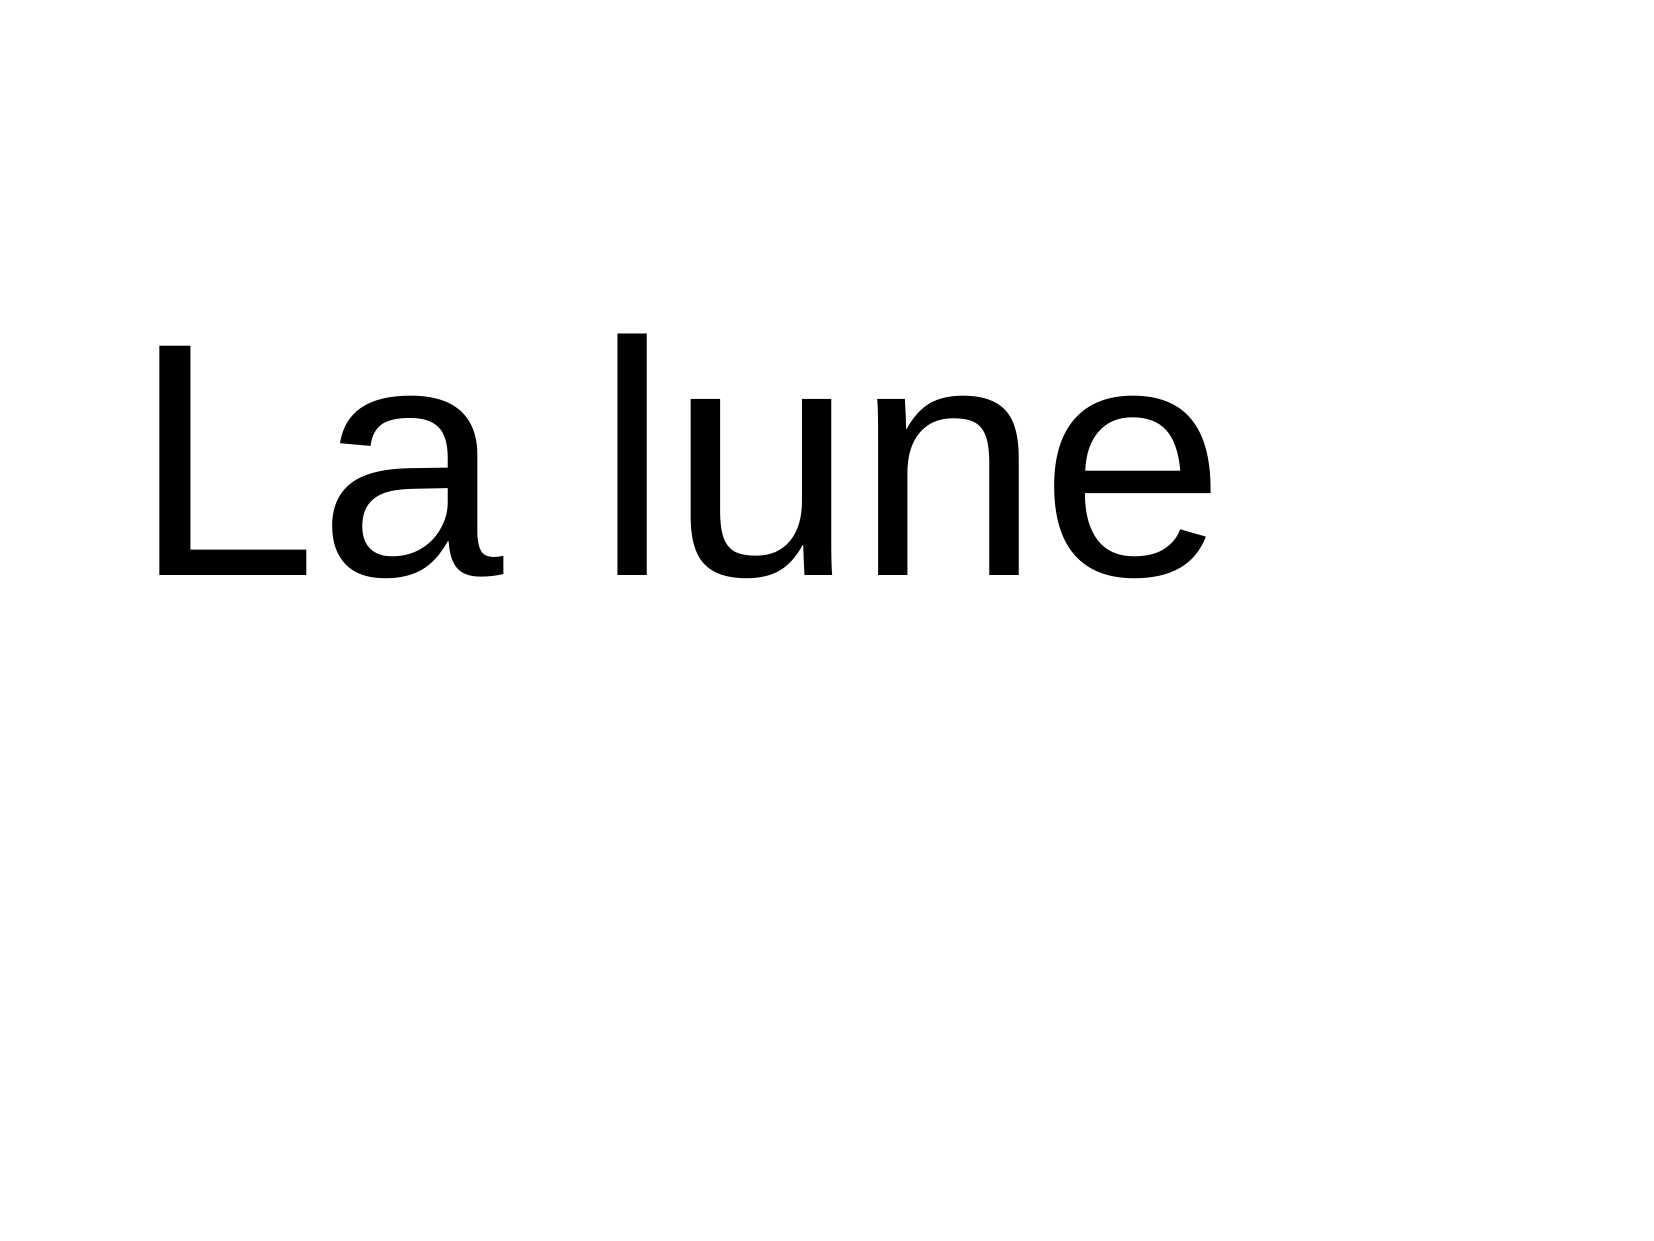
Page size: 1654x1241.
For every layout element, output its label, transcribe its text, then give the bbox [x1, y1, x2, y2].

text_box La lune [118, 265, 1447, 653]
